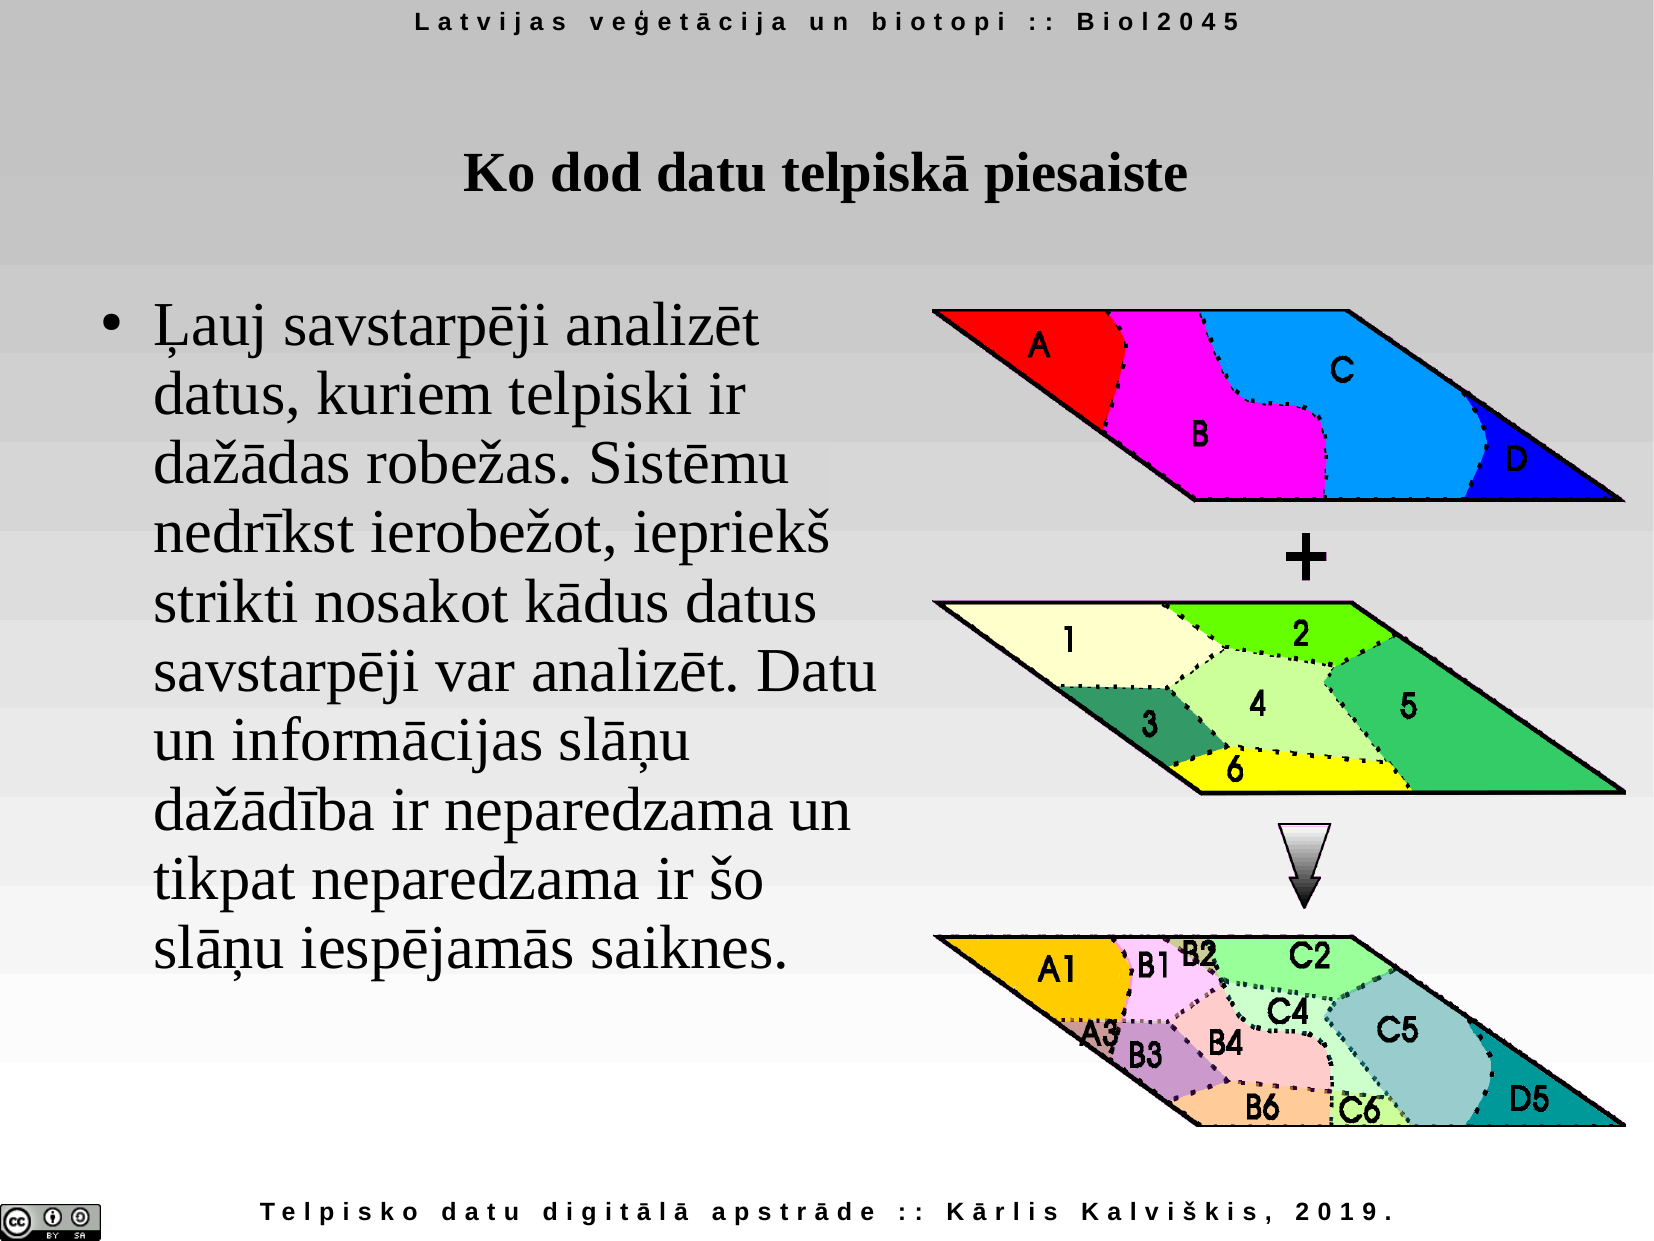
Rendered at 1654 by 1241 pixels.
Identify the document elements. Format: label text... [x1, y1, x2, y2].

title Ko dod datu telpiskā piesaiste [29, 49, 1625, 296]
list Ļauj savstarpēji analizēt datus, kuriem telpiski ir dažādas robežas. Sistēmu nedrīkst ierobežot, iepriekš strikti nosakot kādus datus savstarpēji var analizēt. Datu un informācijas slāņu dažādība ir neparedzama un tikpat neparedzama ir šo slāņu iespējamās saiknes. [82, 289, 887, 1113]
picture [0, 0, 1654, 1241]
